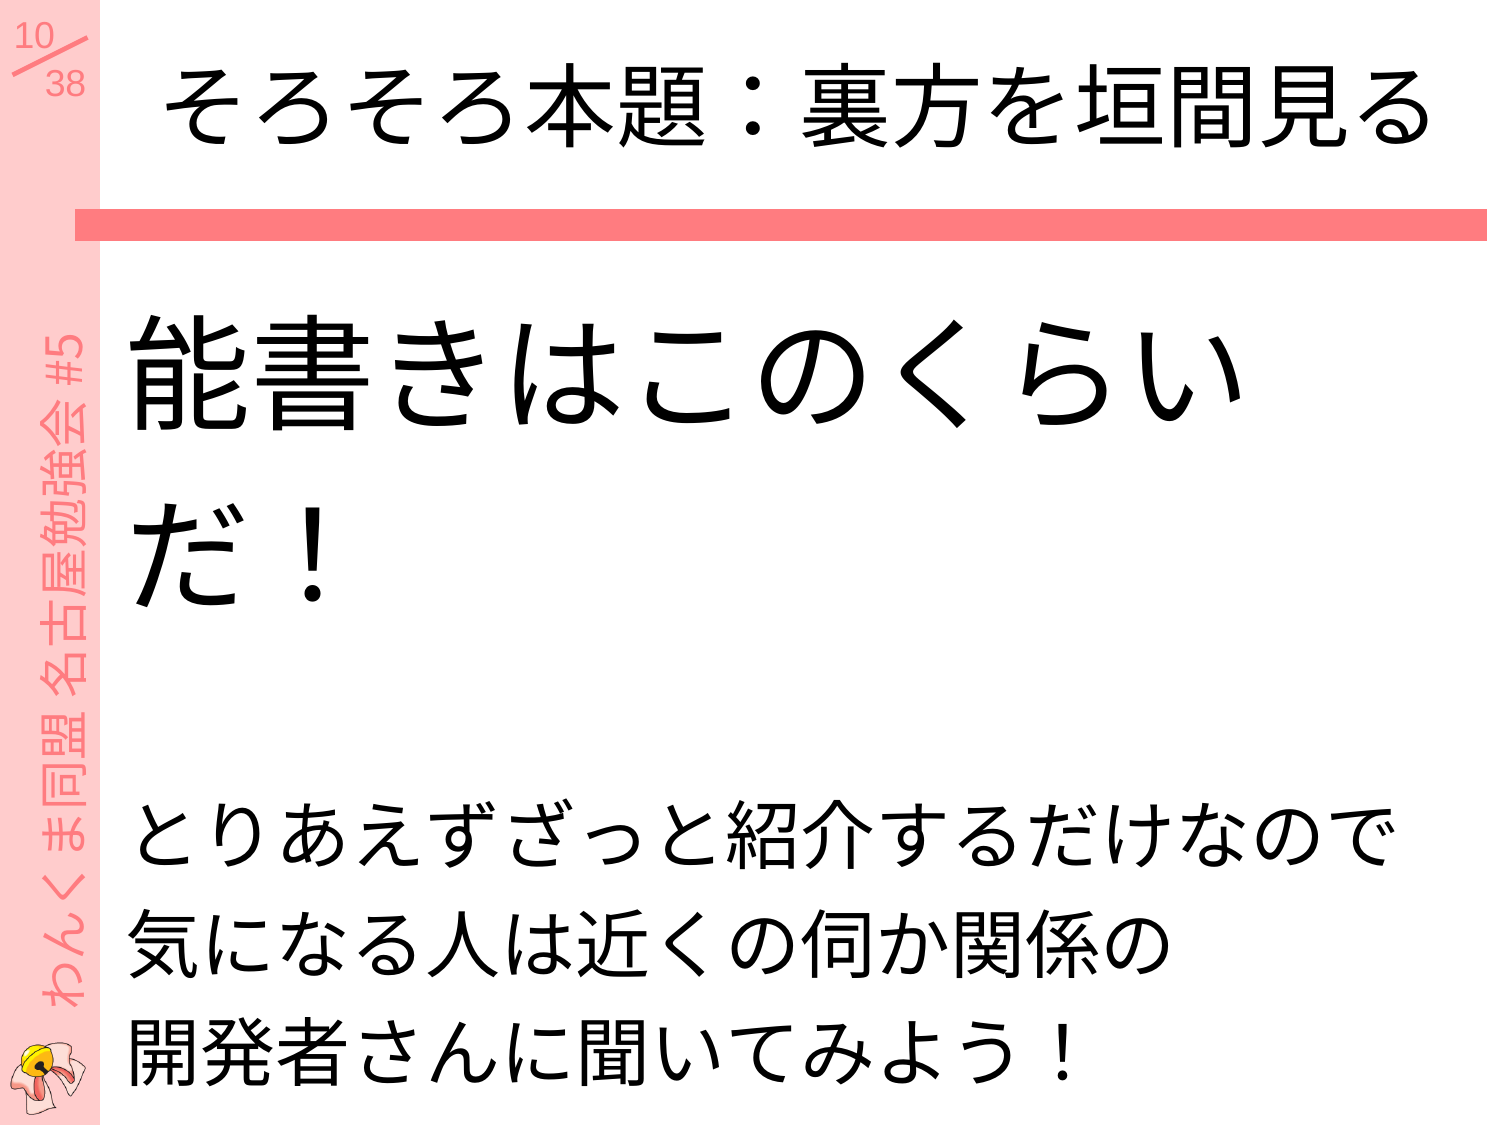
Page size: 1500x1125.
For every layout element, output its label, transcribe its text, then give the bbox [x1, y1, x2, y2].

title そろそろ本題：裏方を垣間見る [125, 0, 1476, 226]
picture [10, 1042, 86, 1115]
list 能書きはこのくらいだ！ とりあえずざっと紹介するだけなので 気になる人は近くの伺か関係の 開発者さんに聞いてみよう！ [125, 275, 1476, 1101]
